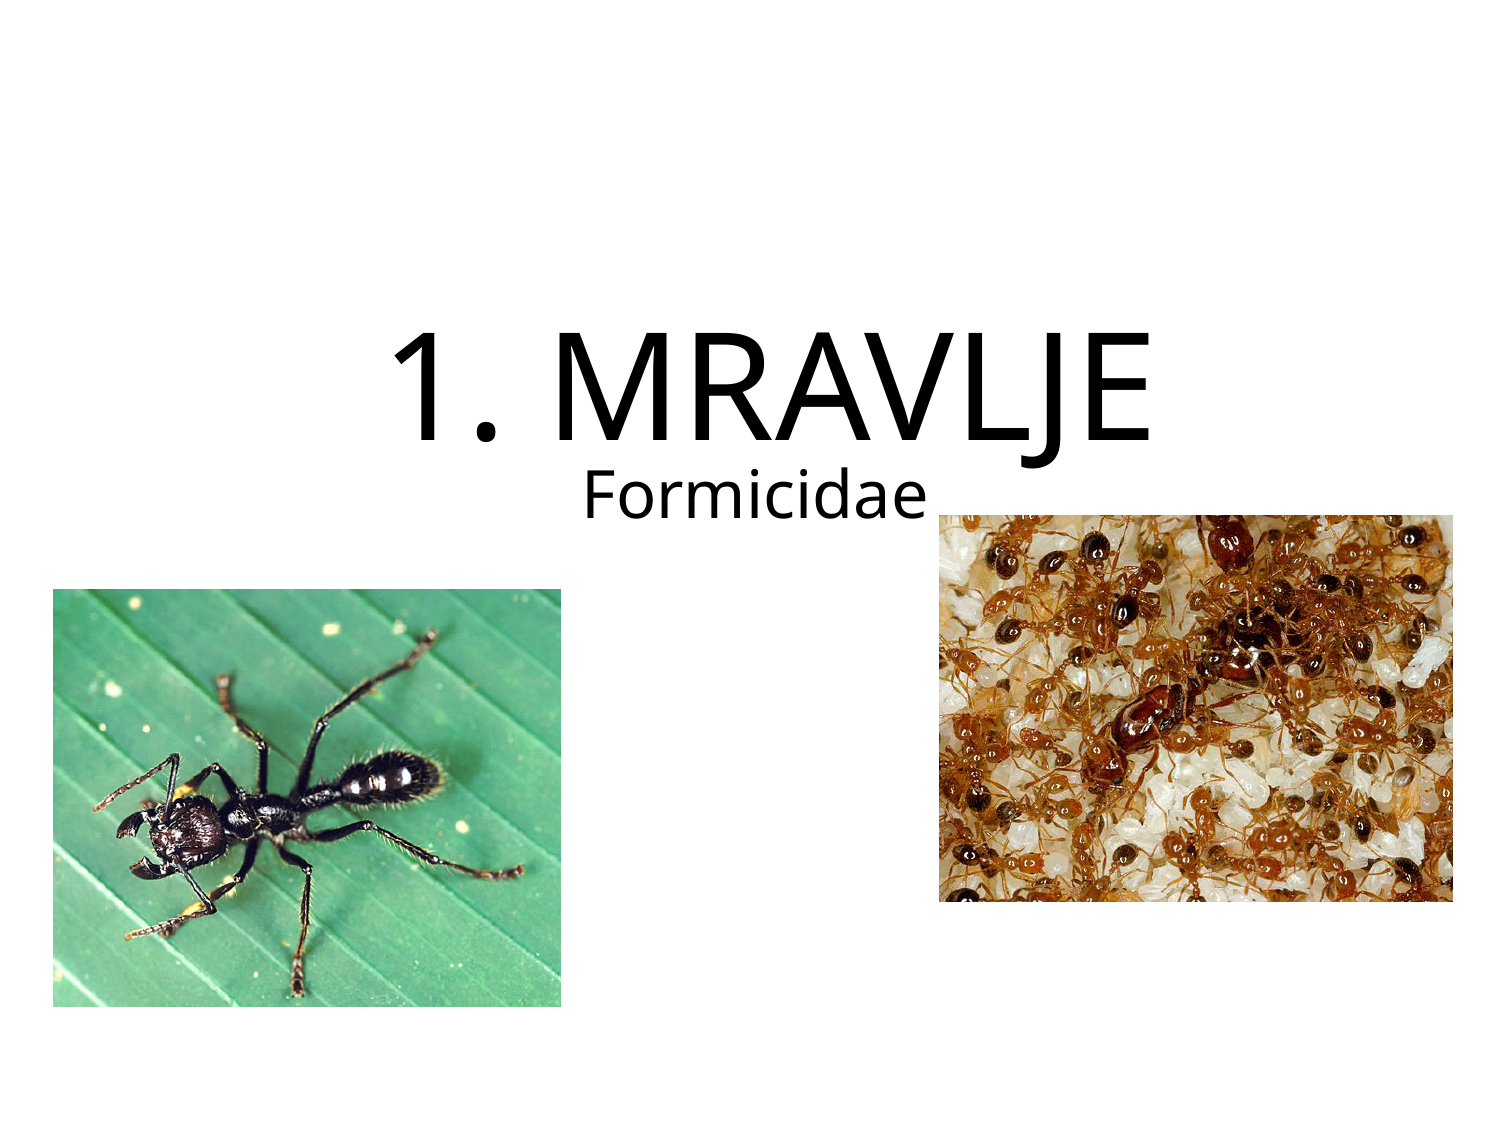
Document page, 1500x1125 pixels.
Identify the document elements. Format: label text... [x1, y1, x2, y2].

title 1. MRAVLJE [112, 349, 1388, 589]
picture [939, 515, 1453, 902]
subtitle Formicidae [230, 444, 1281, 732]
picture [53, 589, 561, 1007]
